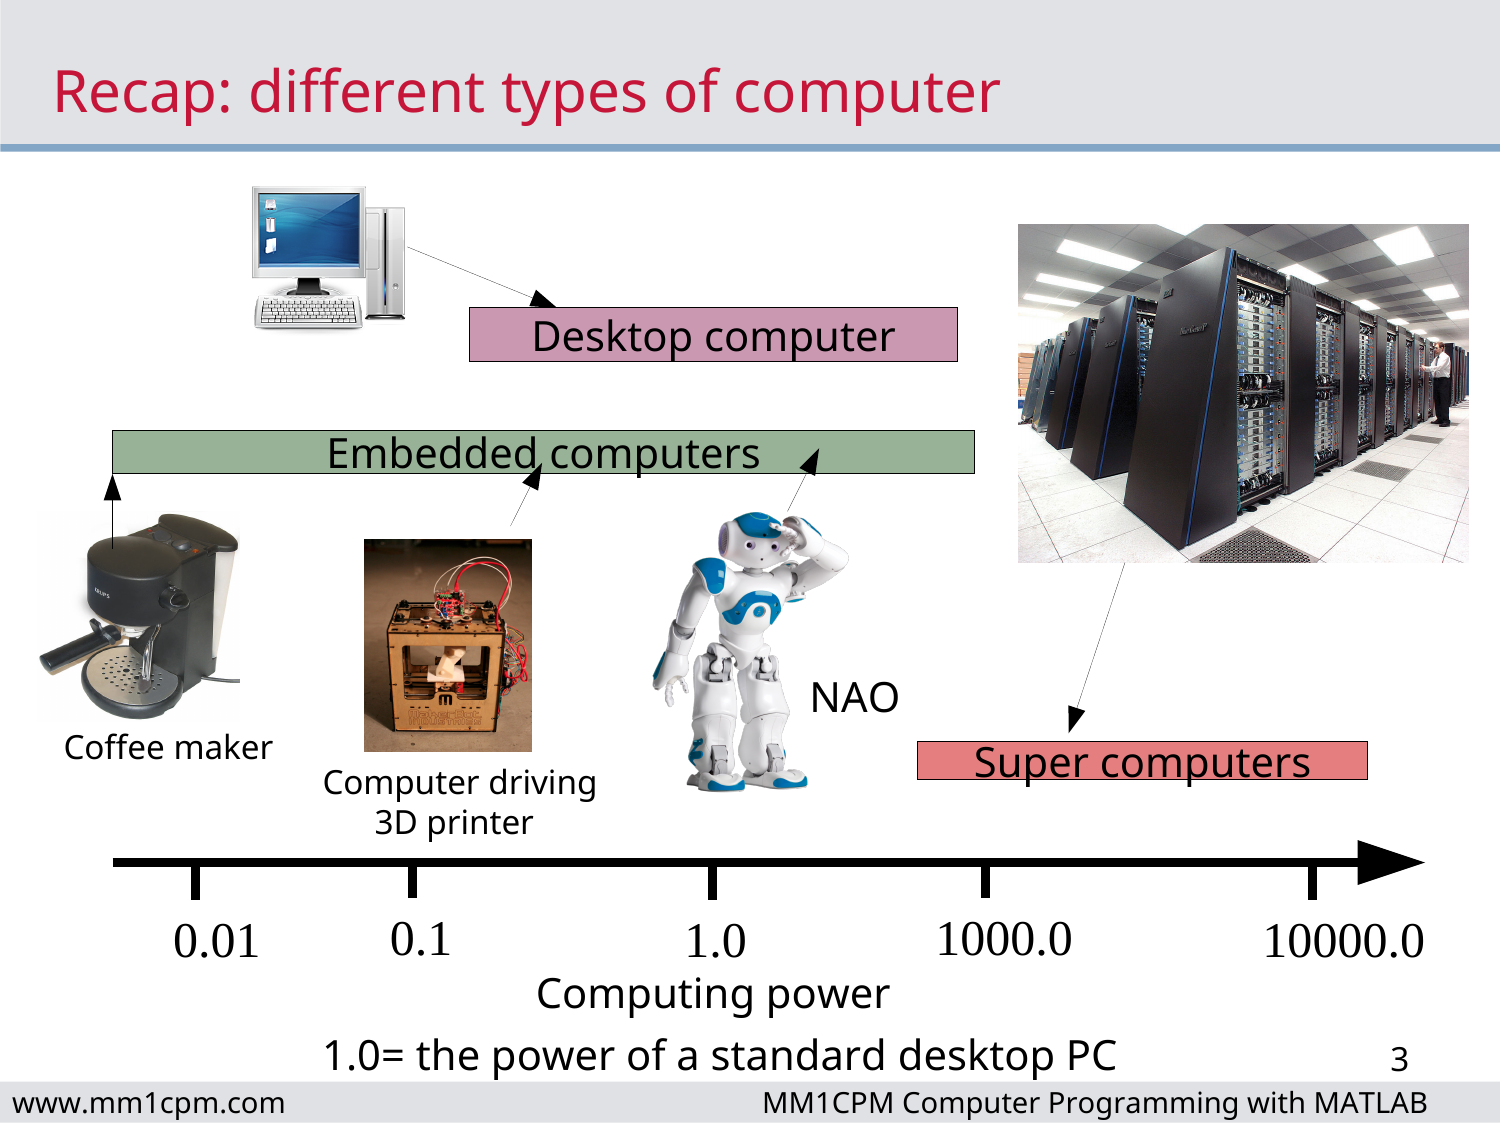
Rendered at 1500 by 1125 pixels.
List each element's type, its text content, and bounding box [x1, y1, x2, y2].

text_box Embedded computers [112, 430, 975, 474]
picture [244, 171, 408, 346]
picture [1018, 224, 1469, 563]
text_box NAO [781, 663, 929, 729]
text_box Desktop computer [469, 307, 958, 362]
text_box 10000.0 [1247, 900, 1500, 976]
text_box Super computers [917, 741, 1368, 780]
text_box <number> [1375, 1030, 1500, 1101]
text_box 1.0= the power of a standard desktop PC [307, 1020, 1201, 1086]
text_box 0.1 [374, 897, 468, 973]
text_box Computing power [506, 959, 1156, 1020]
picture [37, 511, 240, 718]
text_box Computer driving 3D printer [286, 753, 623, 862]
text_box 1.0 [669, 900, 762, 959]
text_box 0.01 [158, 900, 276, 976]
text_box 1000.0 [920, 897, 1191, 973]
picture [364, 539, 532, 753]
title Recap: different types of computer [37, 37, 1459, 143]
picture [644, 505, 852, 793]
text_box Coffee maker [25, 718, 301, 827]
